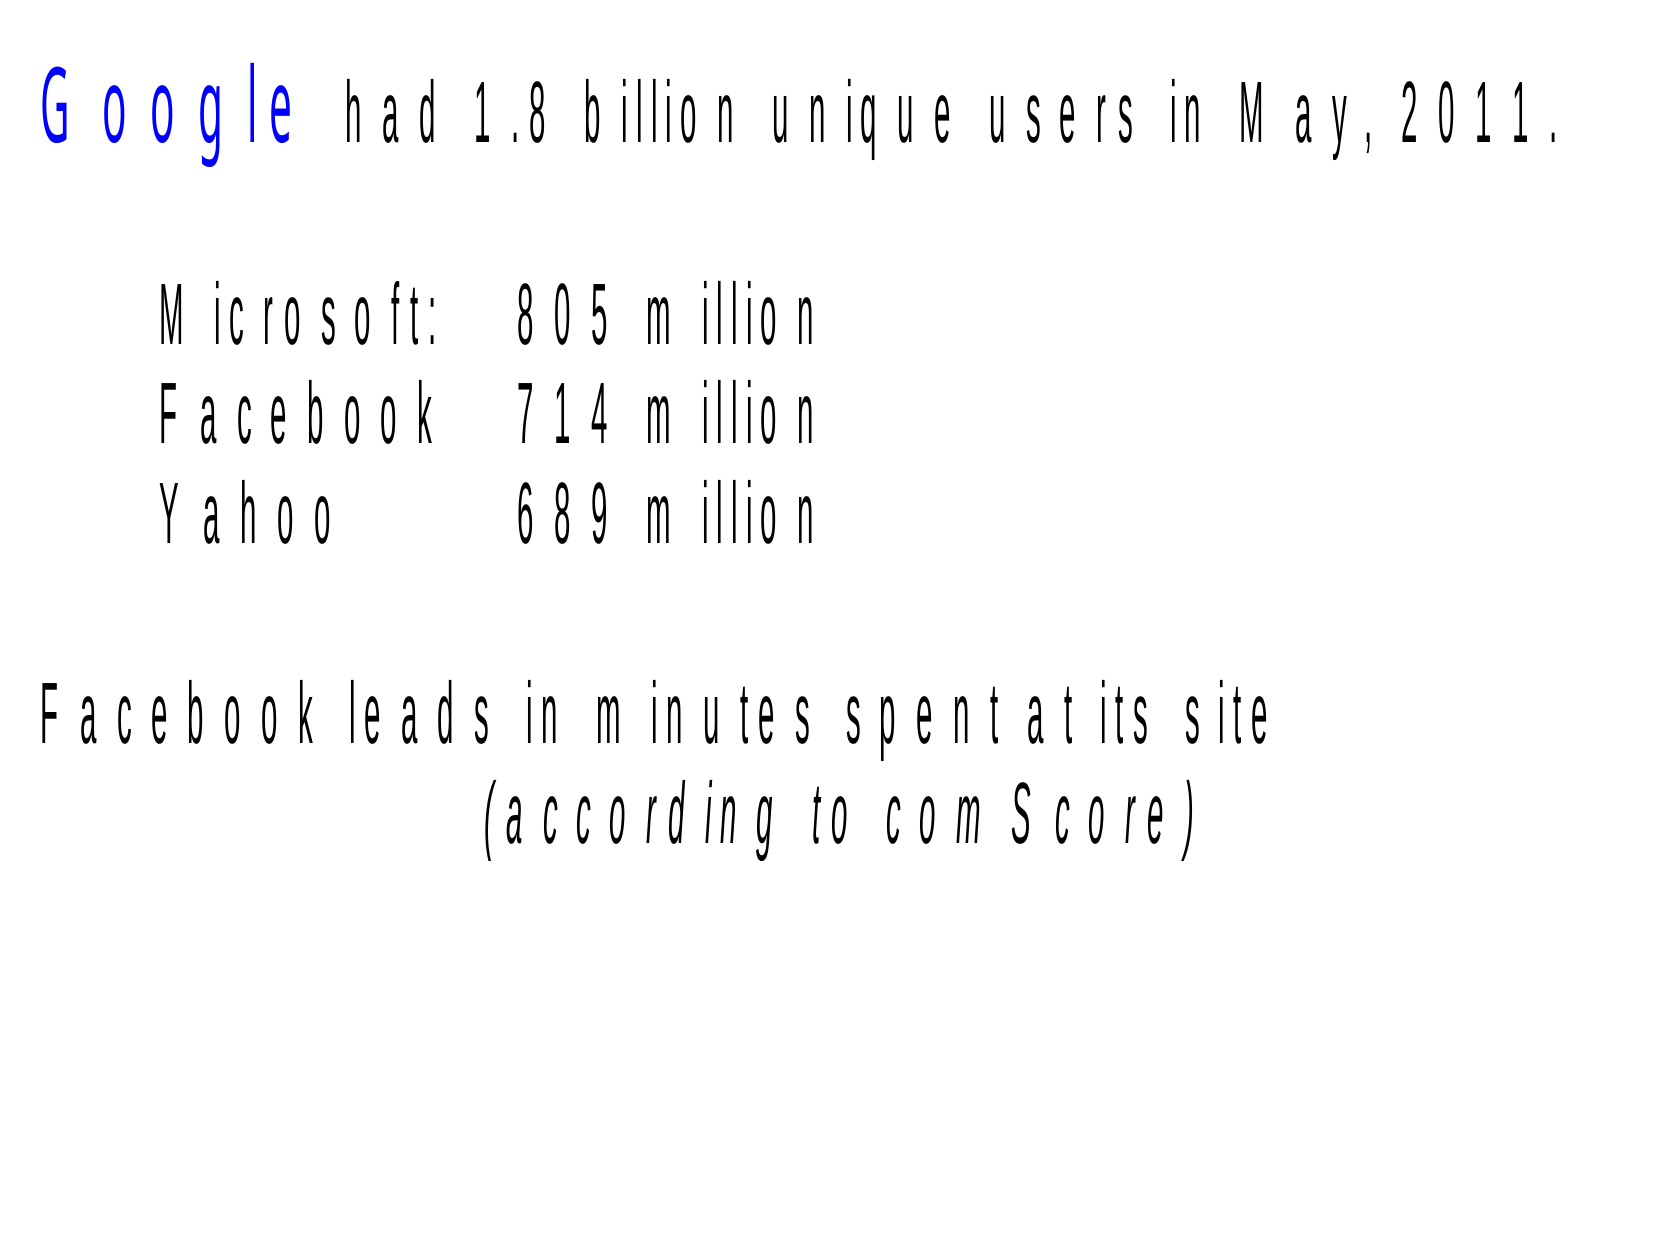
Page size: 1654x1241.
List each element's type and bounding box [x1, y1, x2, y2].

picture [40, 37, 1654, 863]
